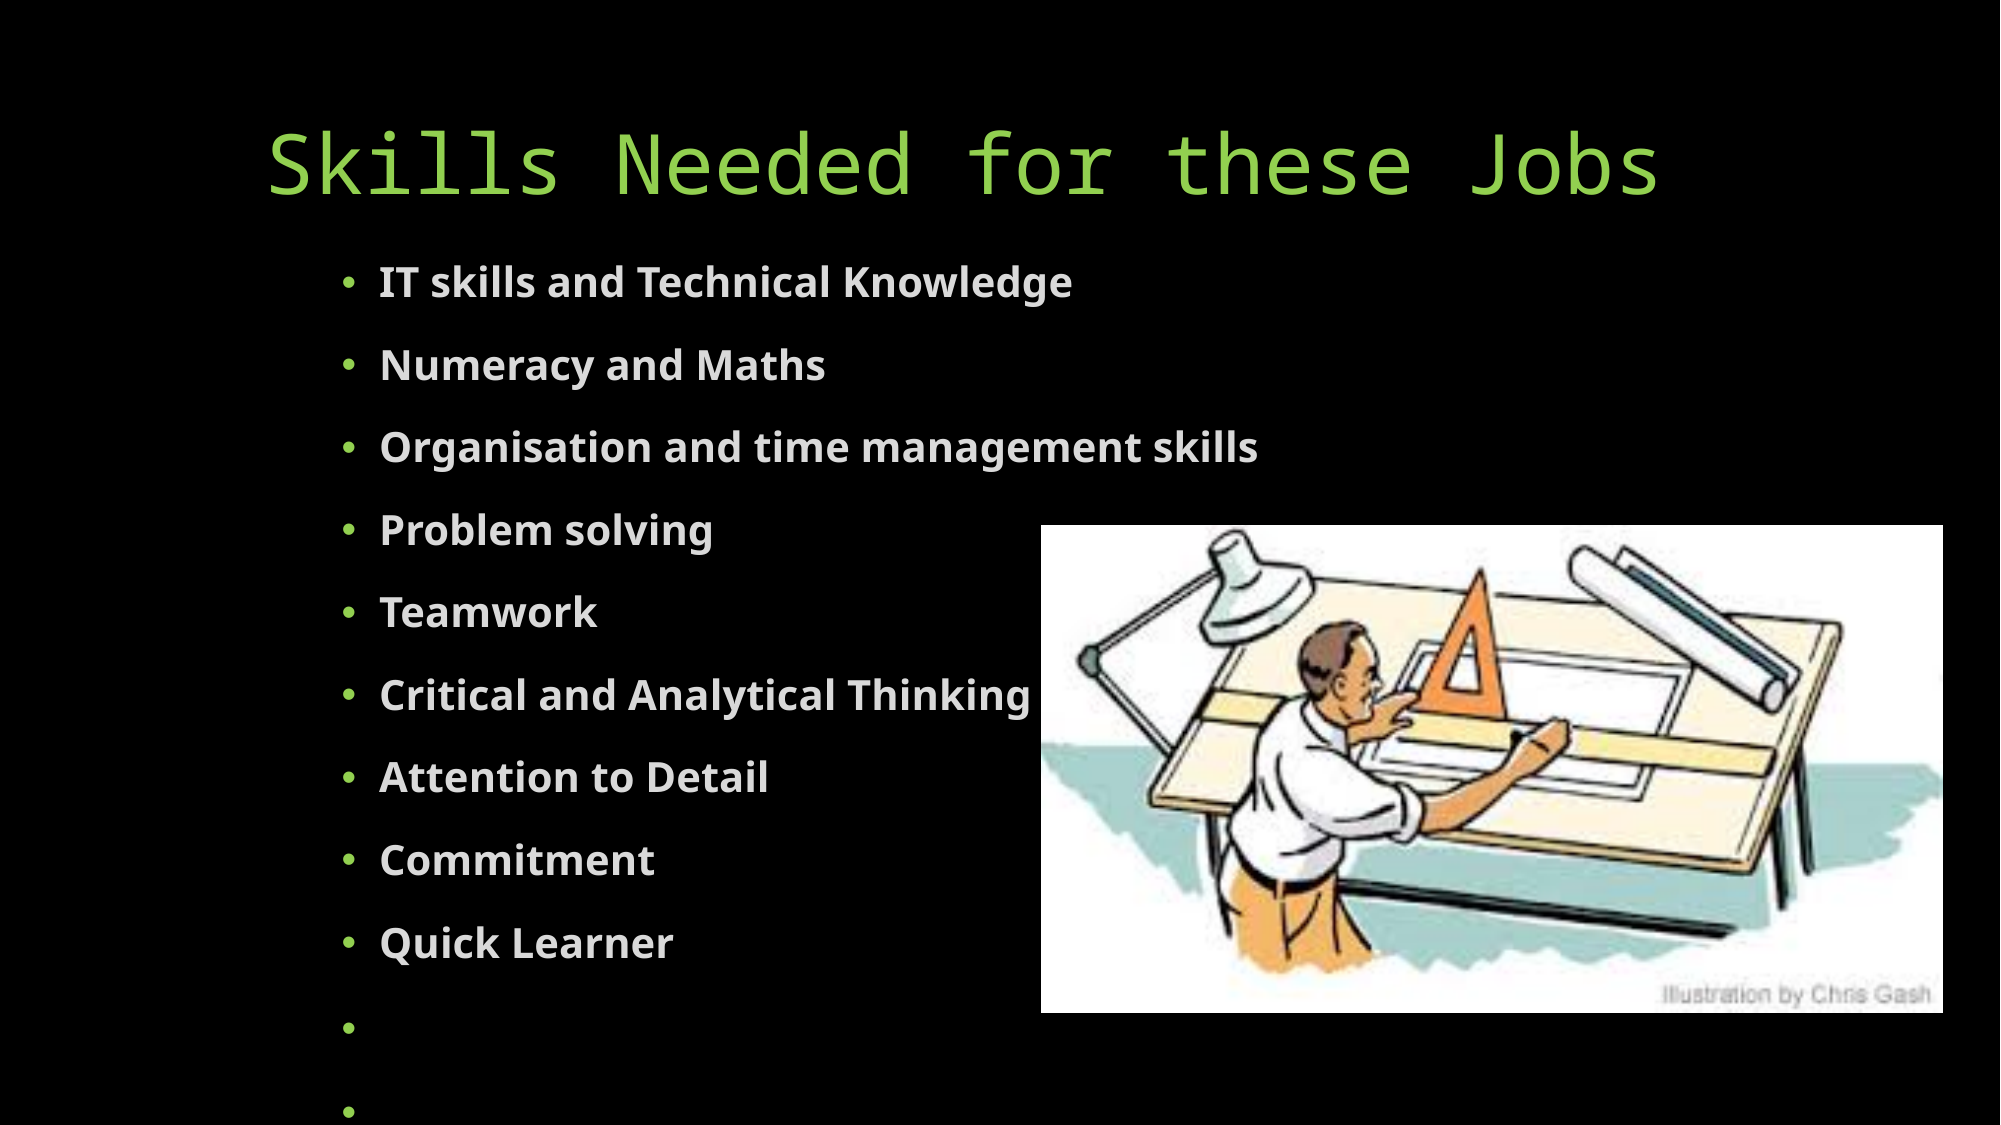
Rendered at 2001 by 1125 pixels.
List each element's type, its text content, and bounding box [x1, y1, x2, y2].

list IT skills and Technical Knowledge Numeracy and Maths Organisation and time management skills Problem solving Teamwork Critical and Analytical Thinking Attention to Detail Commitment Quick Learner [326, 254, 1827, 1013]
picture [1041, 525, 1943, 1013]
title Skills Needed for these Jobs [249, 75, 1750, 220]
